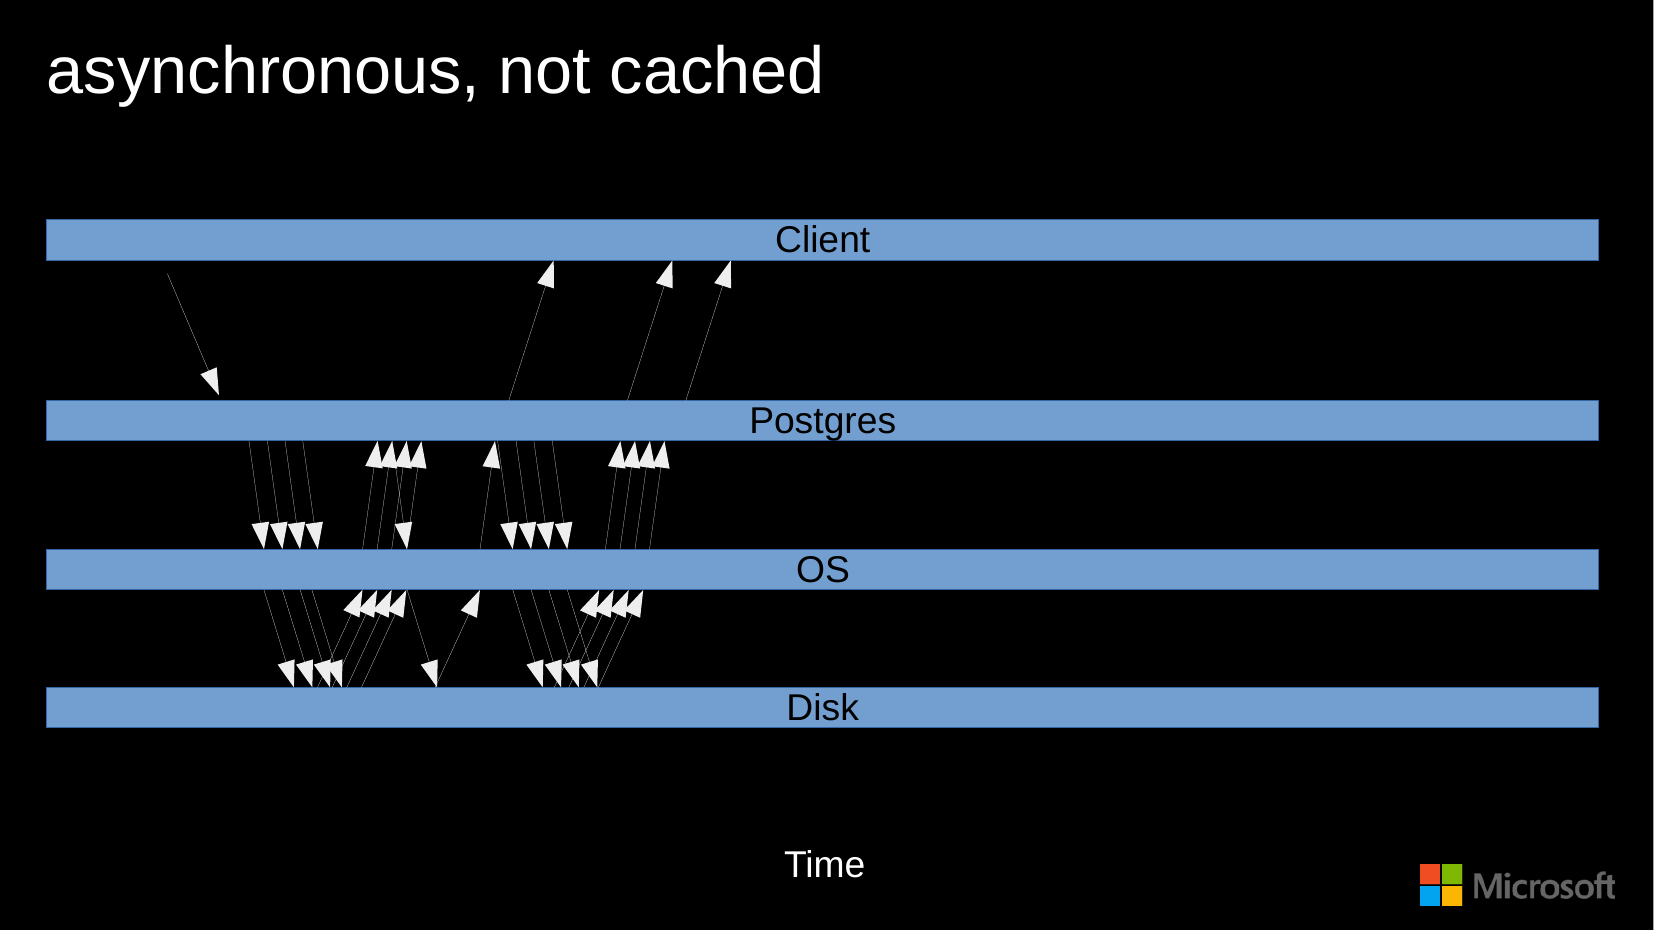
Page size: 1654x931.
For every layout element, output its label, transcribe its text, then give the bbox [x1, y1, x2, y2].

text_box Client [46, 219, 1599, 261]
text_box Postgres [828, 415, 838, 431]
title asynchronous, not cached [46, 0, 1590, 183]
text_box Postgres [46, 400, 1599, 441]
picture [1420, 864, 1615, 906]
text_box OS [46, 549, 1599, 590]
text_box Disk [46, 687, 1599, 728]
